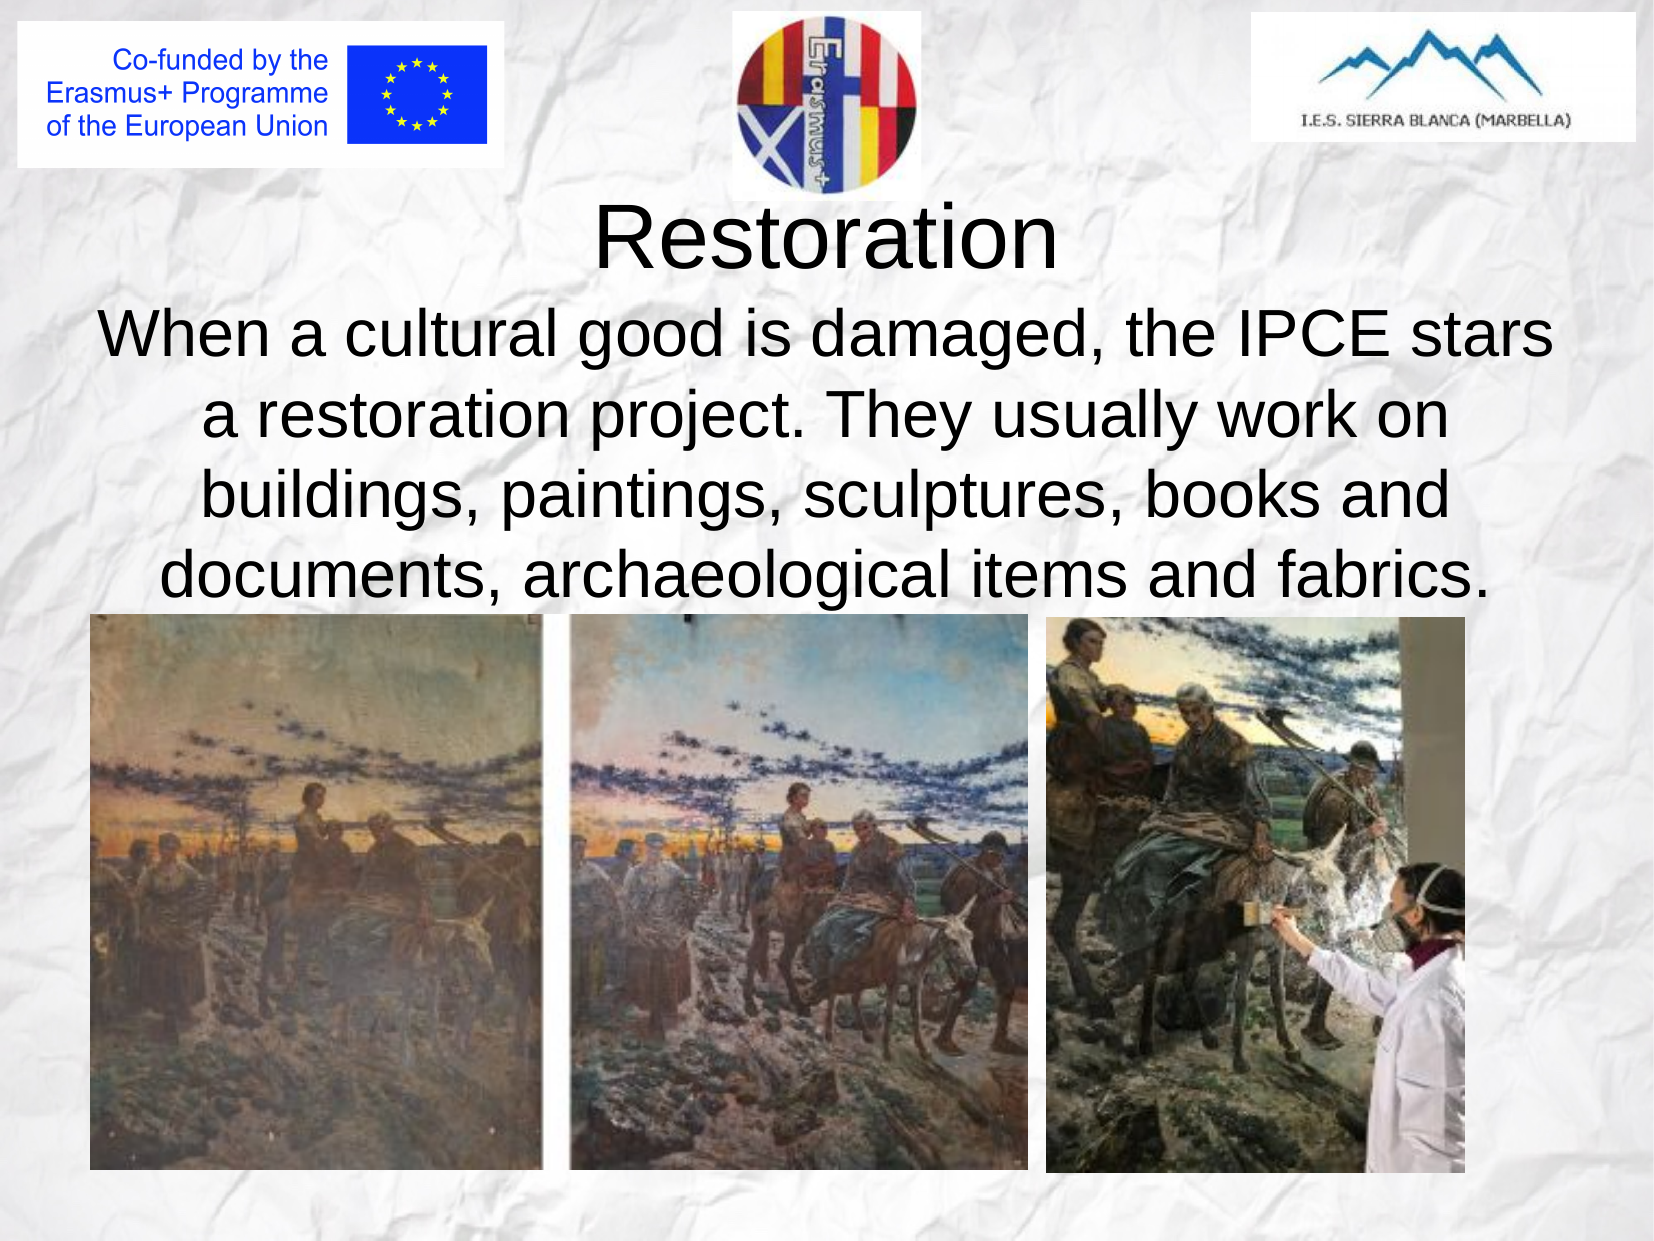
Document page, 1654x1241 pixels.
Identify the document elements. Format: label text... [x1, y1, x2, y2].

picture [0, 0, 1654, 1241]
title Restoration [82, 173, 1571, 290]
list When a cultural good is damaged, the IPCE stars a restoration project. They usually work on buildings, paintings, sculptures, books and documents, archaeological items and fabrics. [82, 290, 1571, 638]
